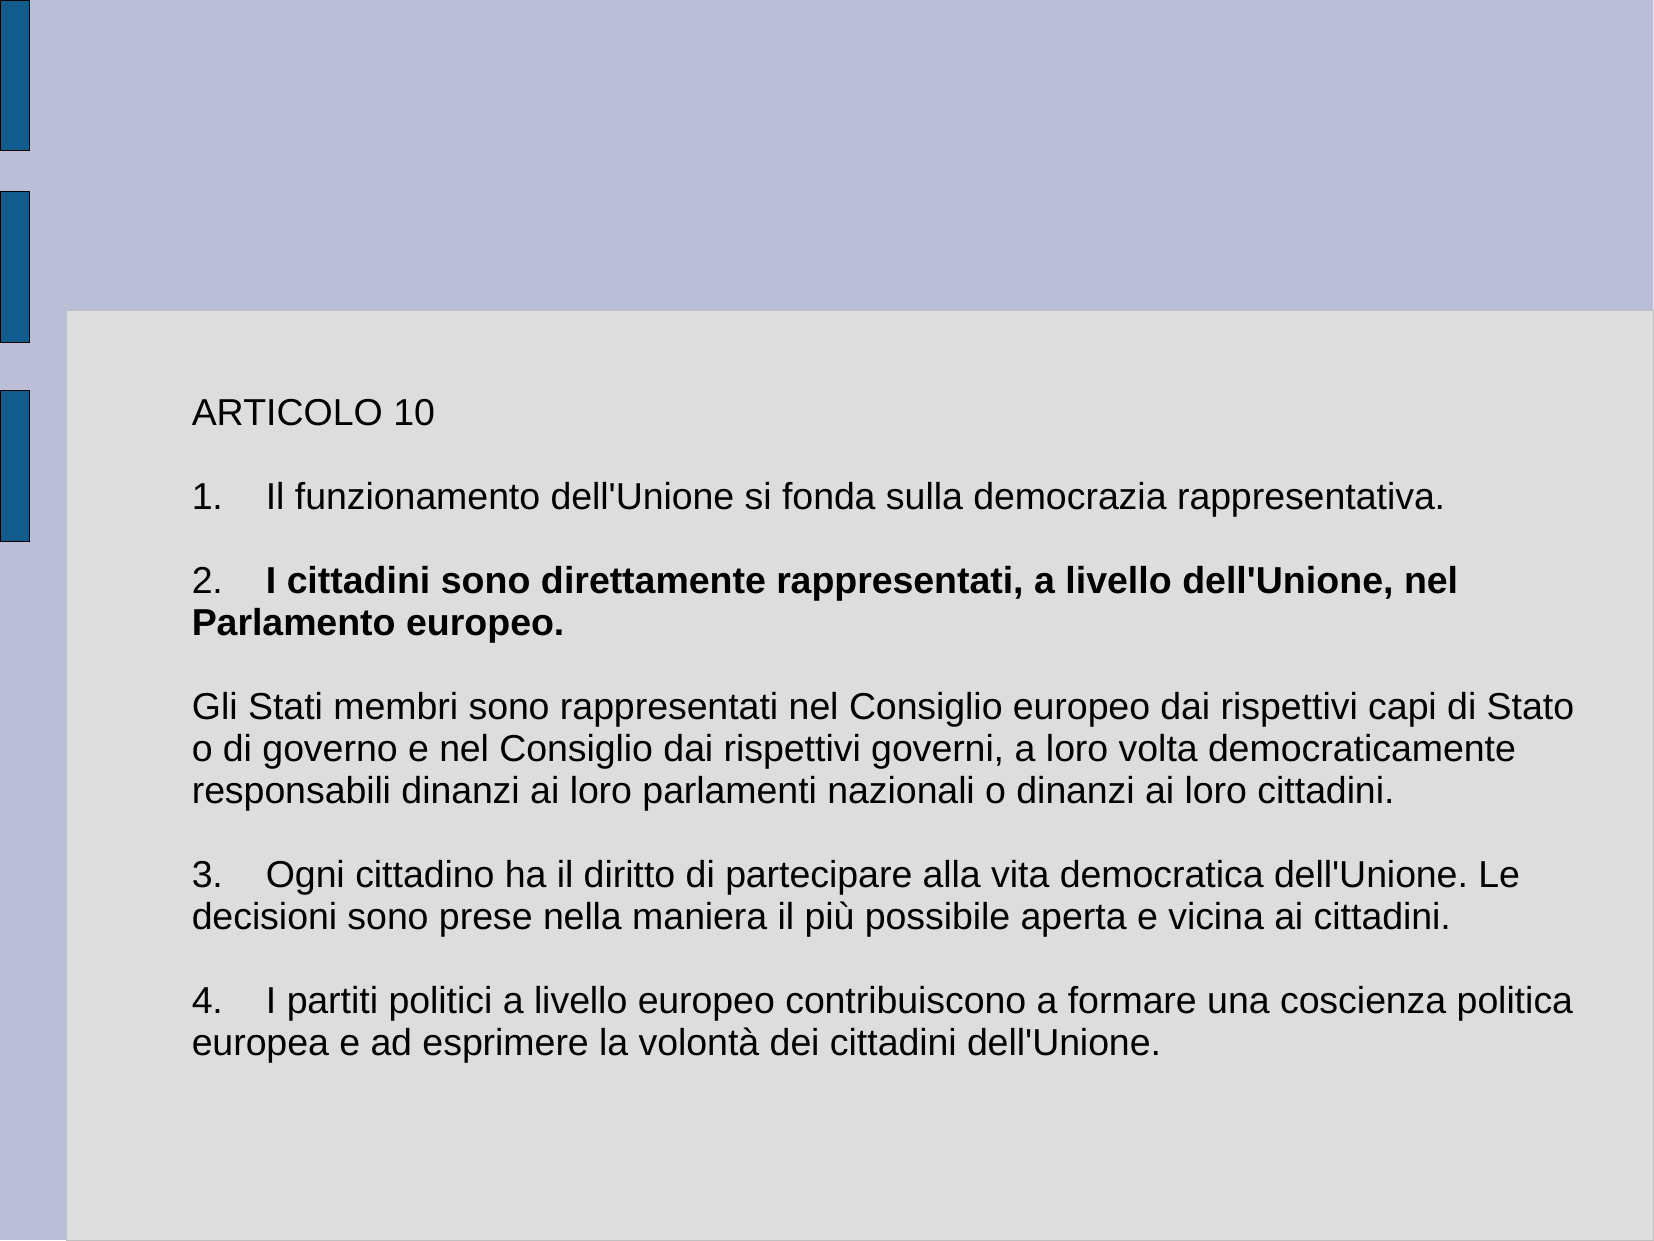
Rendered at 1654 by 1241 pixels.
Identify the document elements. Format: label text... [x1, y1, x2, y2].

text_box ARTICOLO 10 1. Il funzionamento dell'Unione si fonda sulla democrazia rappresentativa. 2. I cittadini sono direttamente rappresentati, a livello dell'Unione, nel Parlamento europeo. Gli Stati membri sono rappresentati nel Consiglio europeo dai rispettivi capi di Stato o di governo e nel Consiglio dai rispettivi governi, a loro volta democraticamente responsabili dinanzi ai loro parlamenti nazionali o dinanzi ai loro cittadini. 3. Ogni cittadino ha il diritto di partecipare alla vita democratica dell'Unione. Le decisioni sono prese nella maniera il più possibile aperta e vicina ai cittadini. 4. I partiti politici a livello europeo contribuiscono a formare una coscienza politica europea e ad esprimere la volontà dei cittadini dell'Unione. [177, 383, 1595, 1116]
